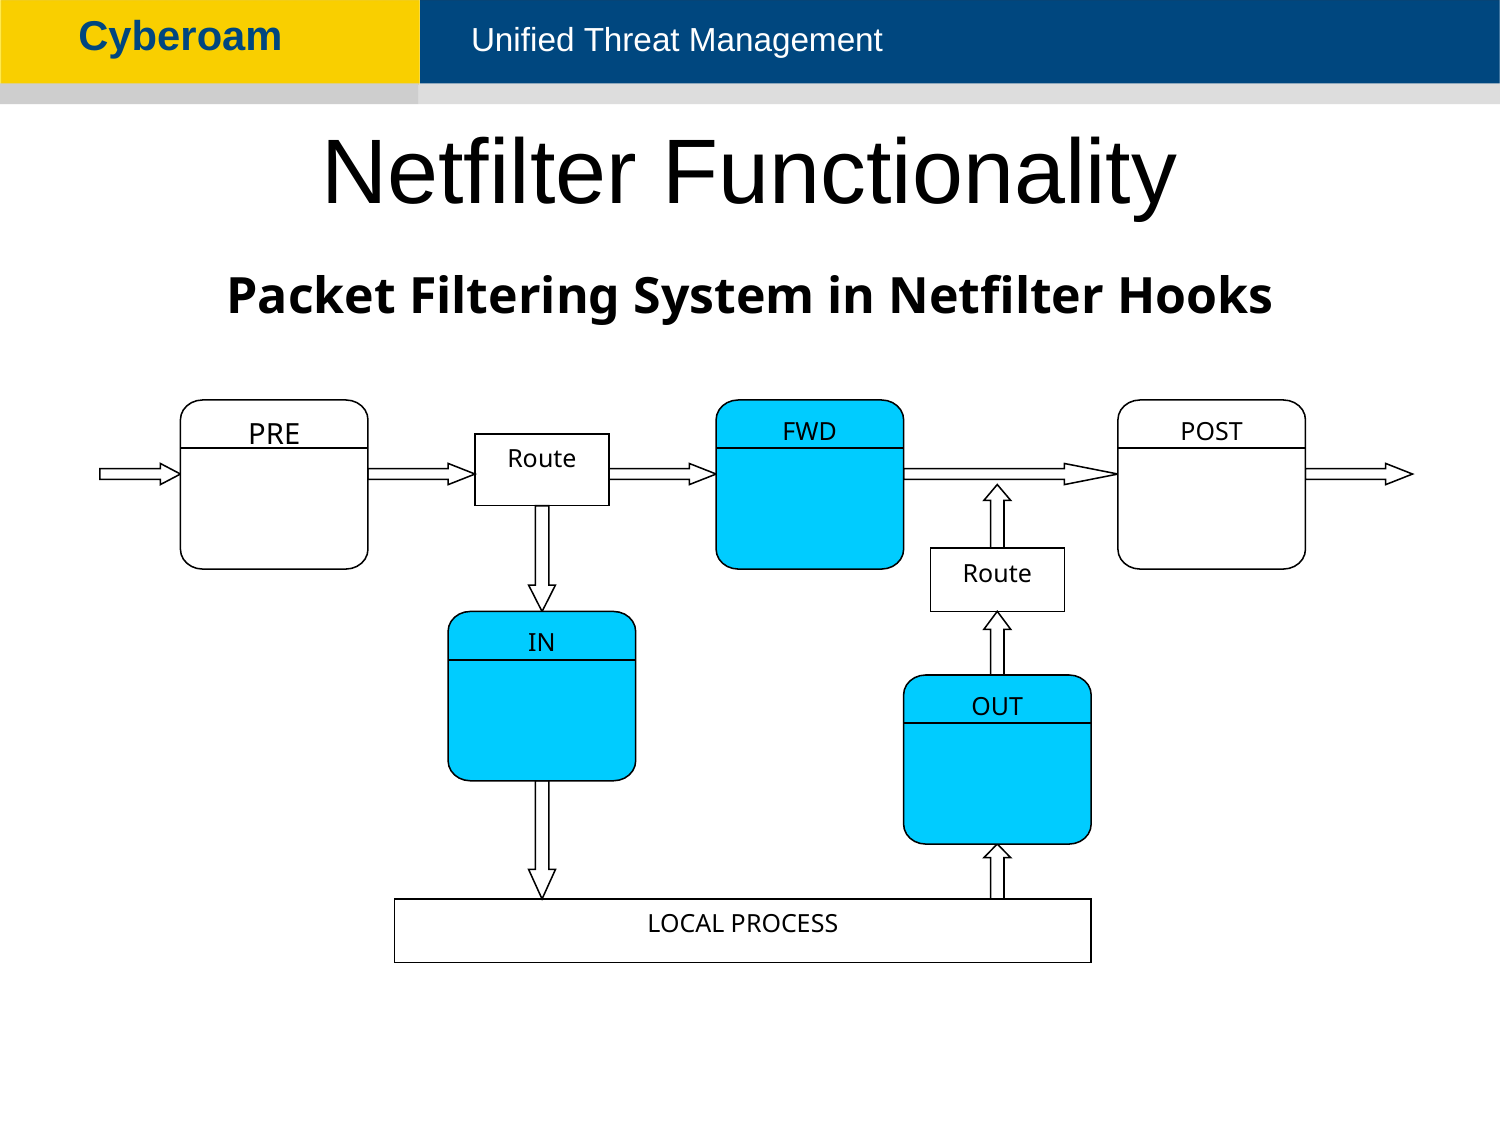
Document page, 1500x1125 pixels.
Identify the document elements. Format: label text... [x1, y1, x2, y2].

title Netfilter Functionality [75, 112, 1426, 233]
text_box Route [474, 433, 609, 506]
text_box Route [930, 547, 1065, 612]
text_box FWD [716, 449, 904, 570]
text_box IN [448, 661, 636, 781]
text_box PRE [180, 399, 368, 447]
list Packet Filtering System in Netfilter Hooks [75, 262, 1426, 1006]
text_box OUT [903, 675, 1092, 845]
text_box FWD [716, 399, 904, 447]
text_box LOCAL PROCESS [394, 898, 1092, 963]
text_box POST [1117, 399, 1306, 570]
text_box IN [448, 611, 636, 659]
picture [0, 0, 1500, 83]
text_box PRE [180, 449, 368, 570]
